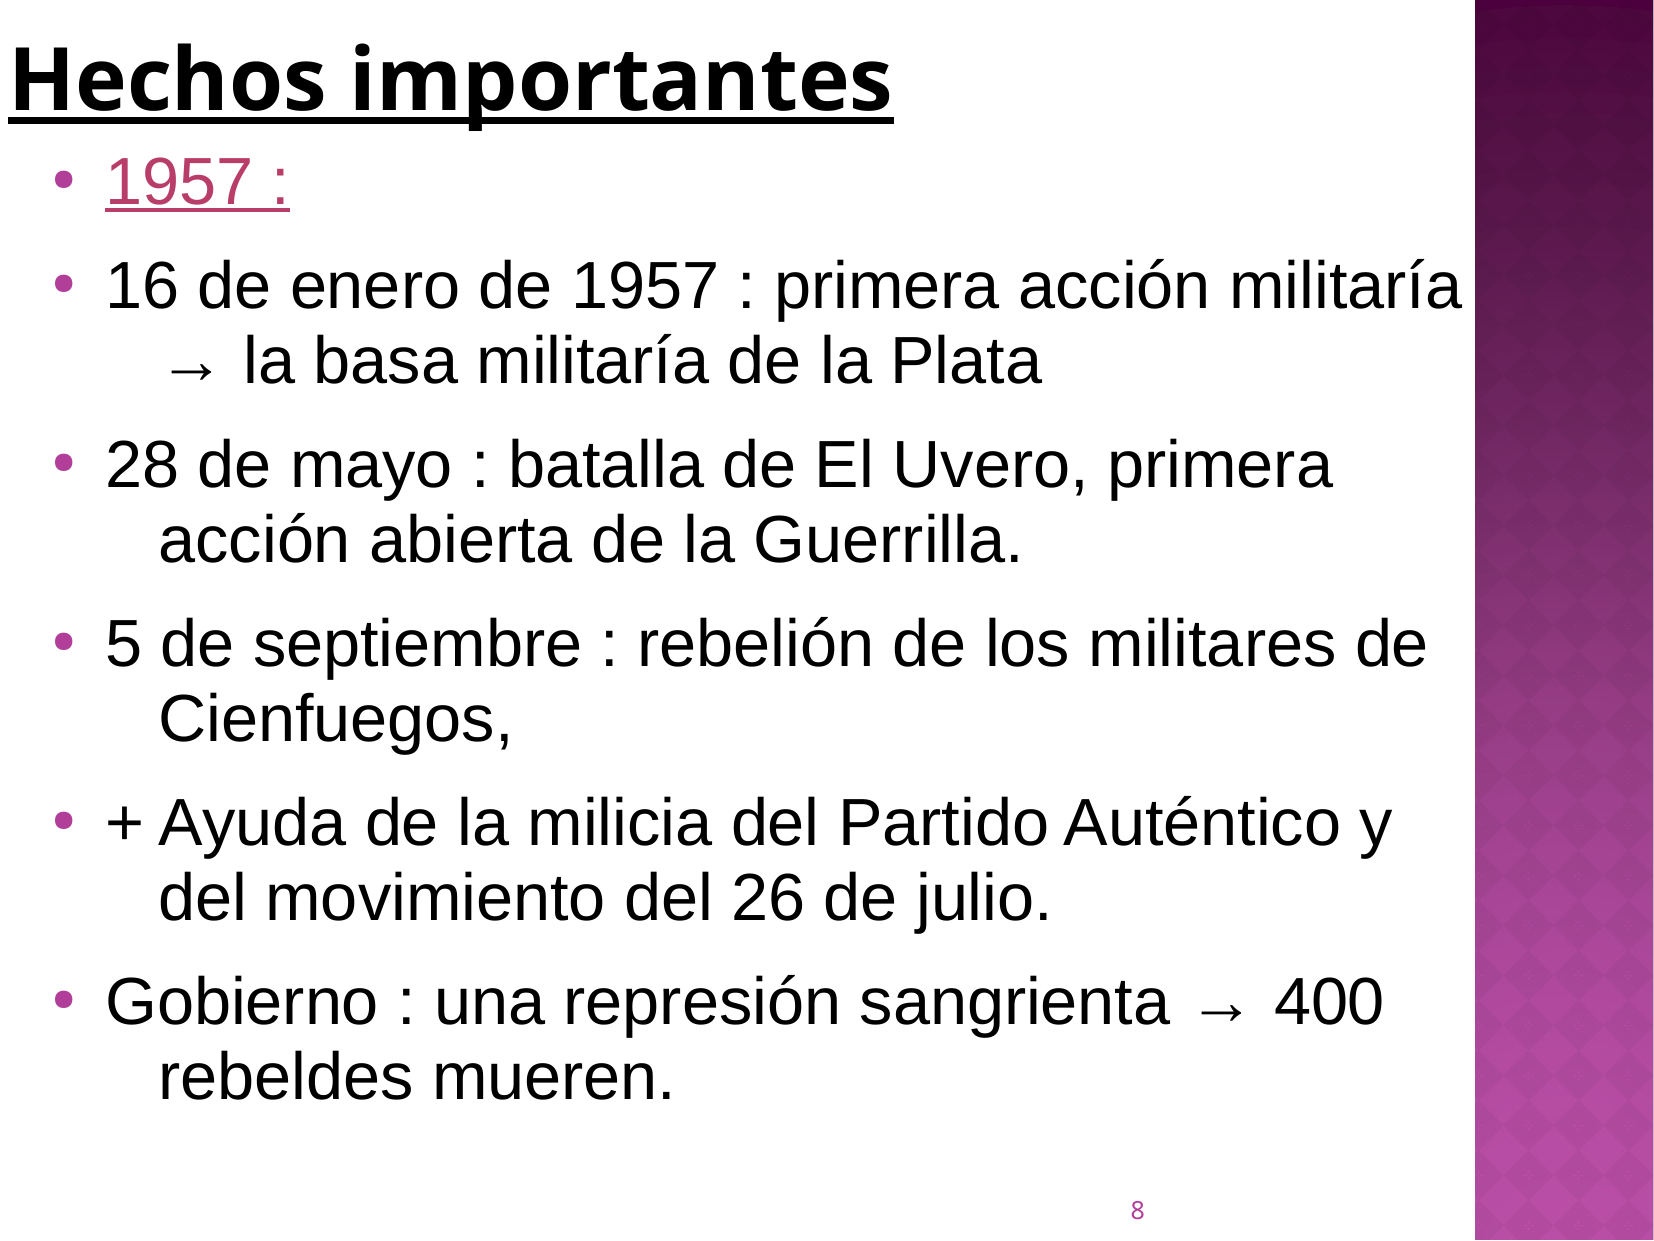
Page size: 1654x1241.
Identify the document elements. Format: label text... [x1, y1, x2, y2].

list 1957 : 16 de enero de 1957 : primera acción militaría → la basa militaría de la Plata 28 de mayo : batalla de El Uvero, primera acción abierta de la Guerrilla. 5 de septiembre : rebelión de los militares de Cienfuegos, + Ayuda de la milicia del Partido Auténtico y del movimiento del 26 de julio. Gobierno : una represión sangrienta → 400 rebeldes mueren. [0, 135, 1489, 1241]
picture [1474, 0, 1654, 1241]
text_box <numéro> [1130, 1185, 1237, 1227]
title Hechos importantes [0, 17, 1489, 124]
